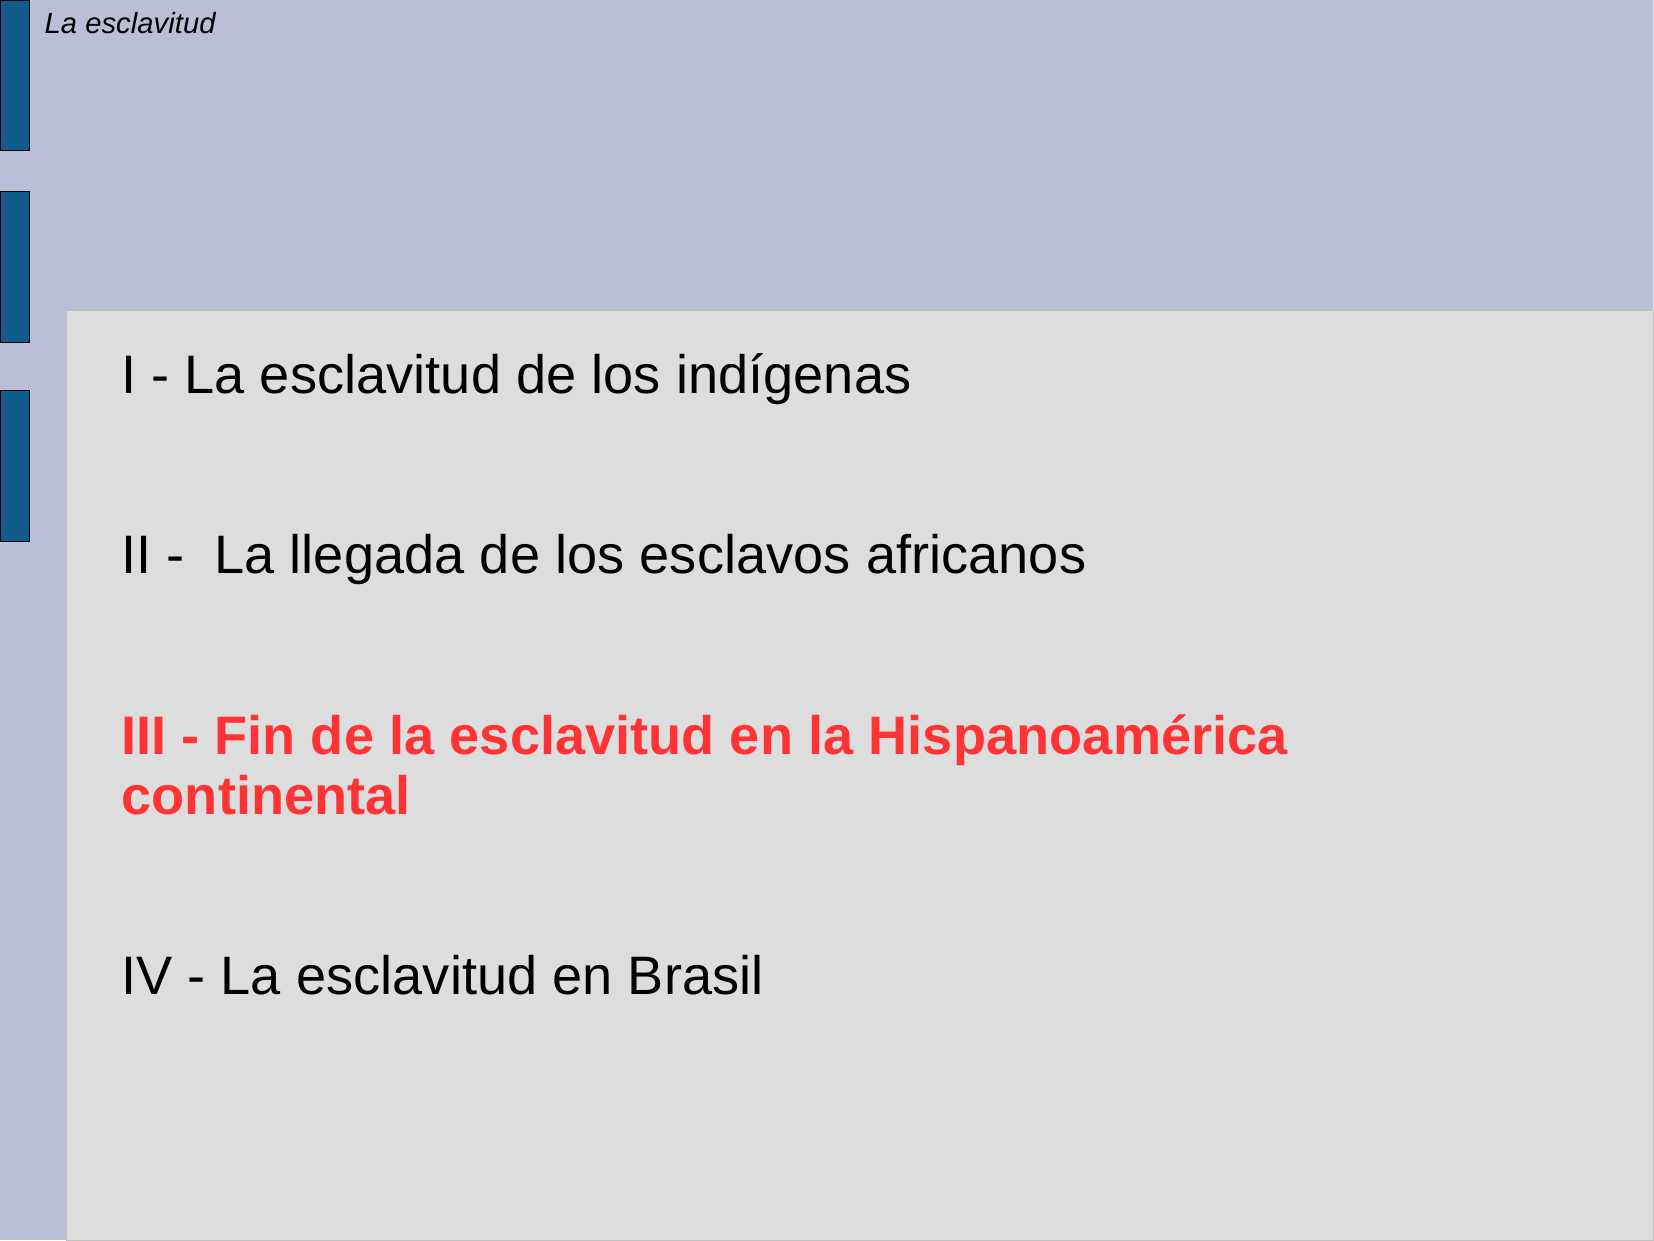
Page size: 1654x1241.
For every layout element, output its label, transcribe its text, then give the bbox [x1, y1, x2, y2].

list I - La esclavitud de los indígenas II - La llegada de los esclavos africanos III - Fin de la esclavitud en la Hispanoamérica continental IV - La esclavitud en Brasil [121, 344, 1534, 1127]
